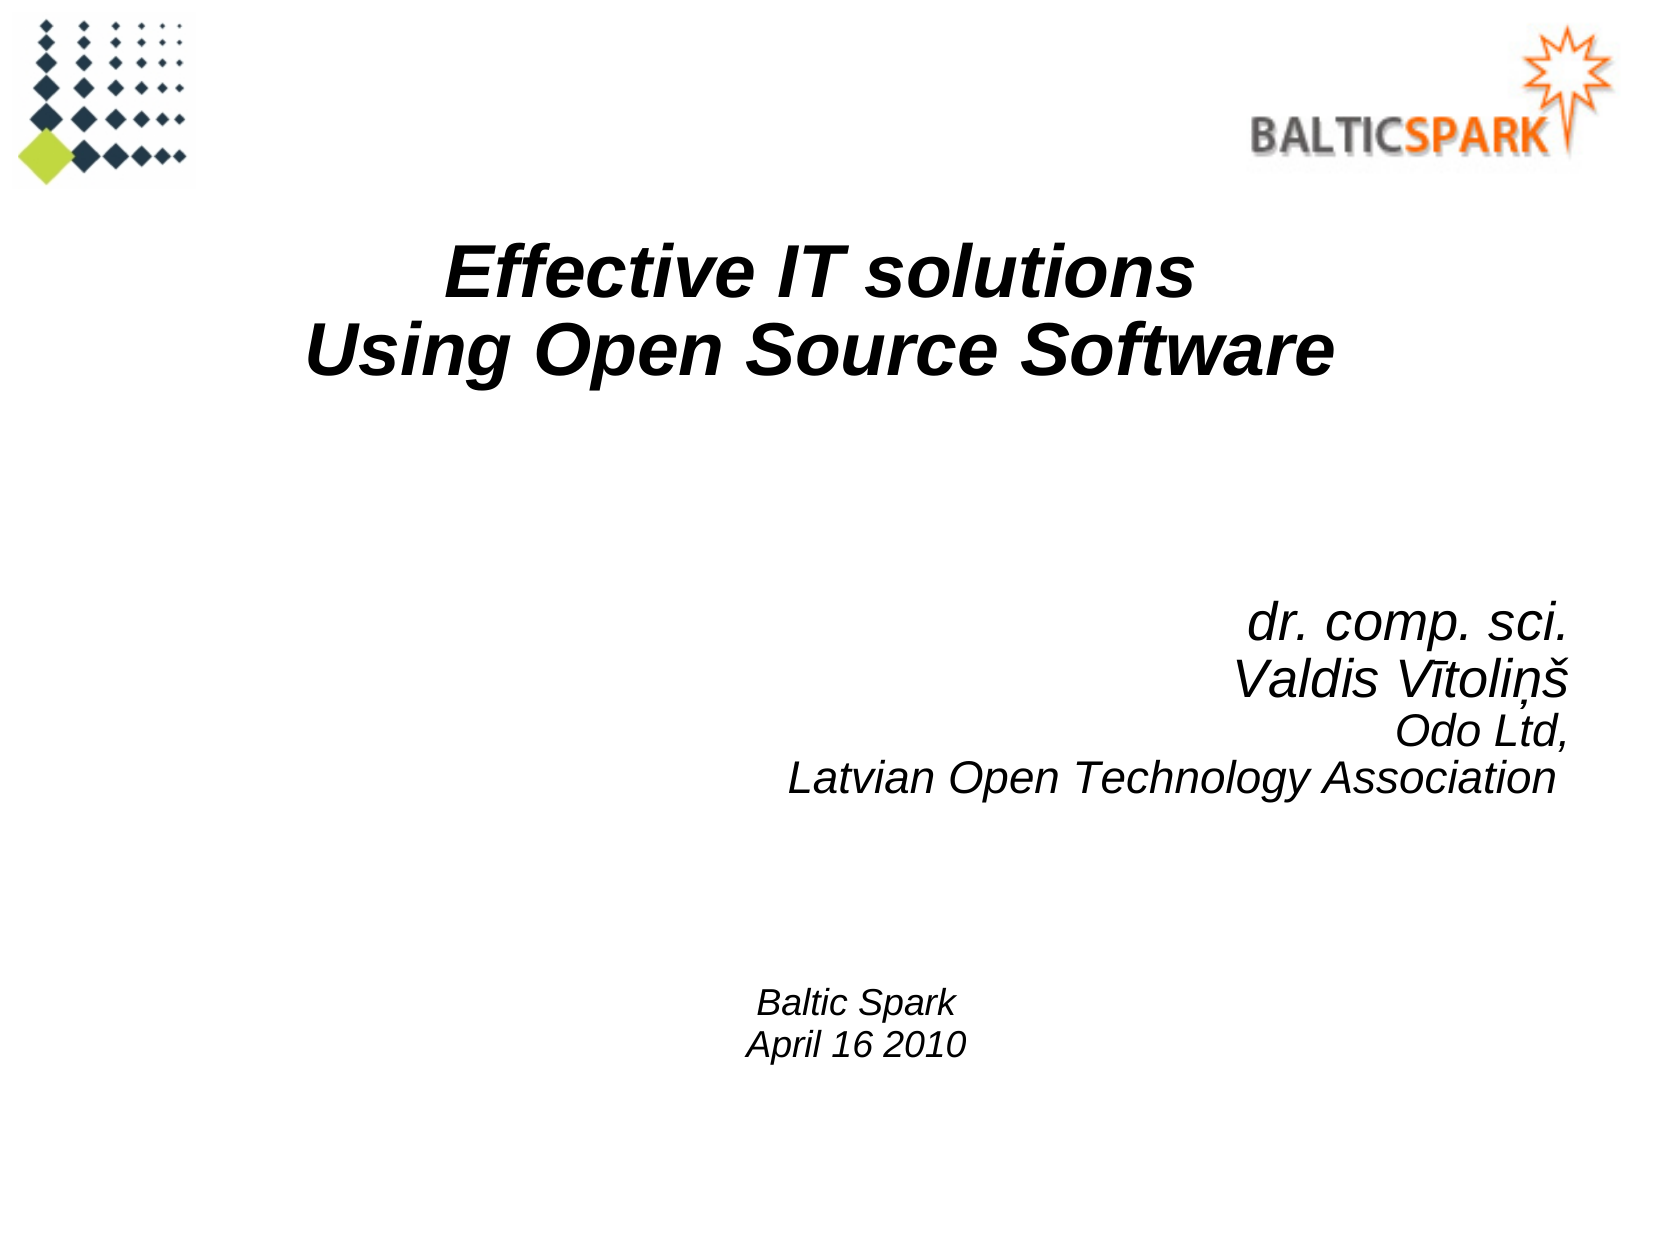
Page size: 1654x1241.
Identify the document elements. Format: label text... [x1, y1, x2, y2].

text_box Baltic Spark April 16 2010 [177, 974, 1536, 1073]
picture [12, 12, 196, 189]
title Effective IT solutions Using Open Source Software [76, 226, 1565, 395]
subtitle dr. comp. sci. Valdis Vītoliņš Odo Ltd, Latvian Open Technology Association [82, 593, 1571, 806]
picture [1222, 17, 1630, 183]
